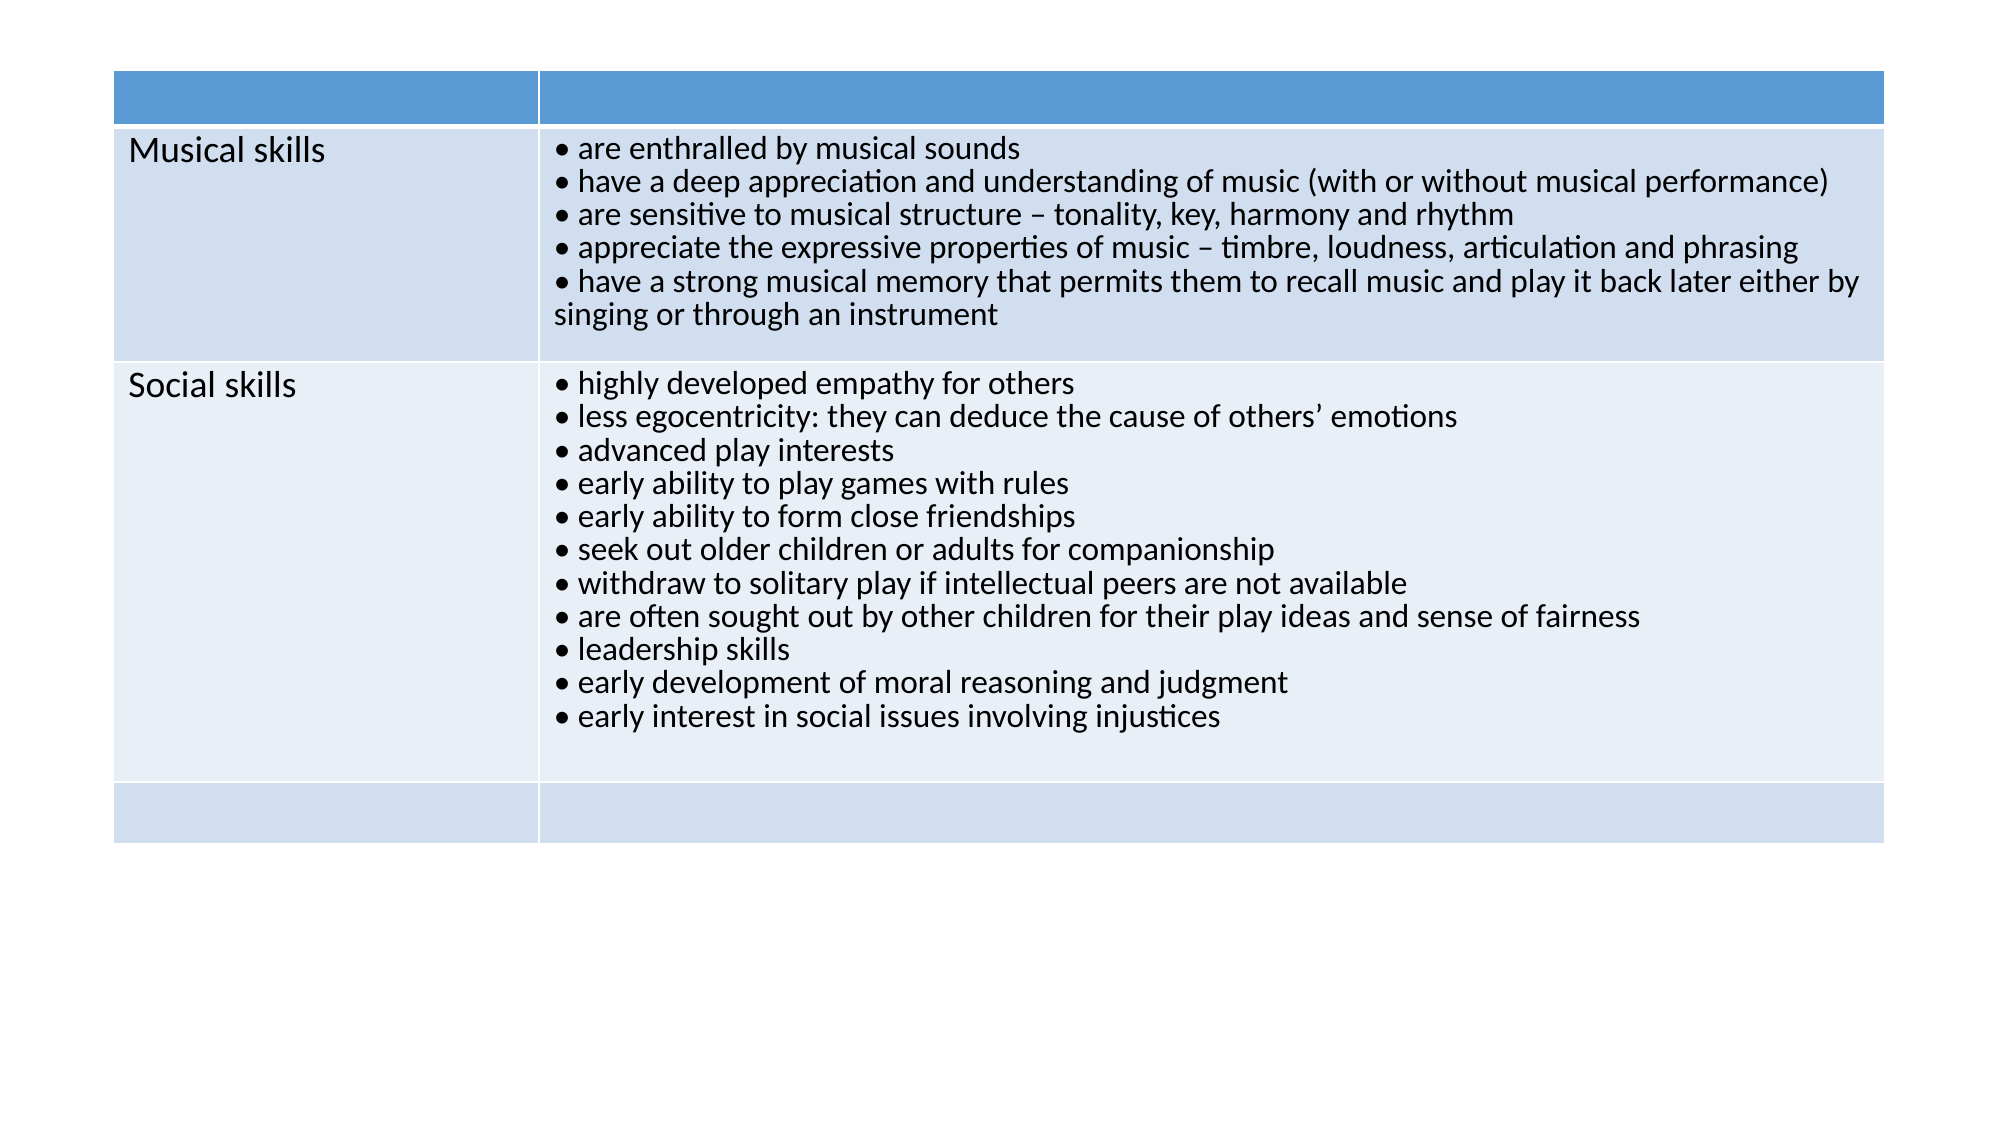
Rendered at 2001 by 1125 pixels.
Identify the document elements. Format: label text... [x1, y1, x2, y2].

table_cell Social skills [114, 363, 538, 781]
table_cell • highly developed empathy for others • less egocentricity: they can deduce the cause of others’ emotions • advanced play interests • early ability to play games with rules • early ability to form close friendships • seek out older children or adults for companionship • withdraw to solitary play if intellectual peers are not available • are often sought out by other children for their play ideas and sense of fairness • leadership skills • early development of moral reasoning and judgment • early interest in social issues involving injustices [540, 363, 1884, 781]
table_cell Musical skills [114, 129, 538, 361]
table_cell [114, 783, 538, 843]
table_header [540, 71, 1884, 124]
table_cell • are enthralled by musical sounds • have a deep appreciation and understanding of music (with or without musical performance) • are sensitive to musical structure – tonality, key, harmony and rhythm • appreciate the expressive properties of music – timbre, loudness, articulation and phrasing • have a strong musical memory that permits them to recall music and play it back later either by singing or through an instrument [540, 129, 1884, 361]
table_header [114, 71, 538, 124]
table_cell [540, 783, 1884, 843]
